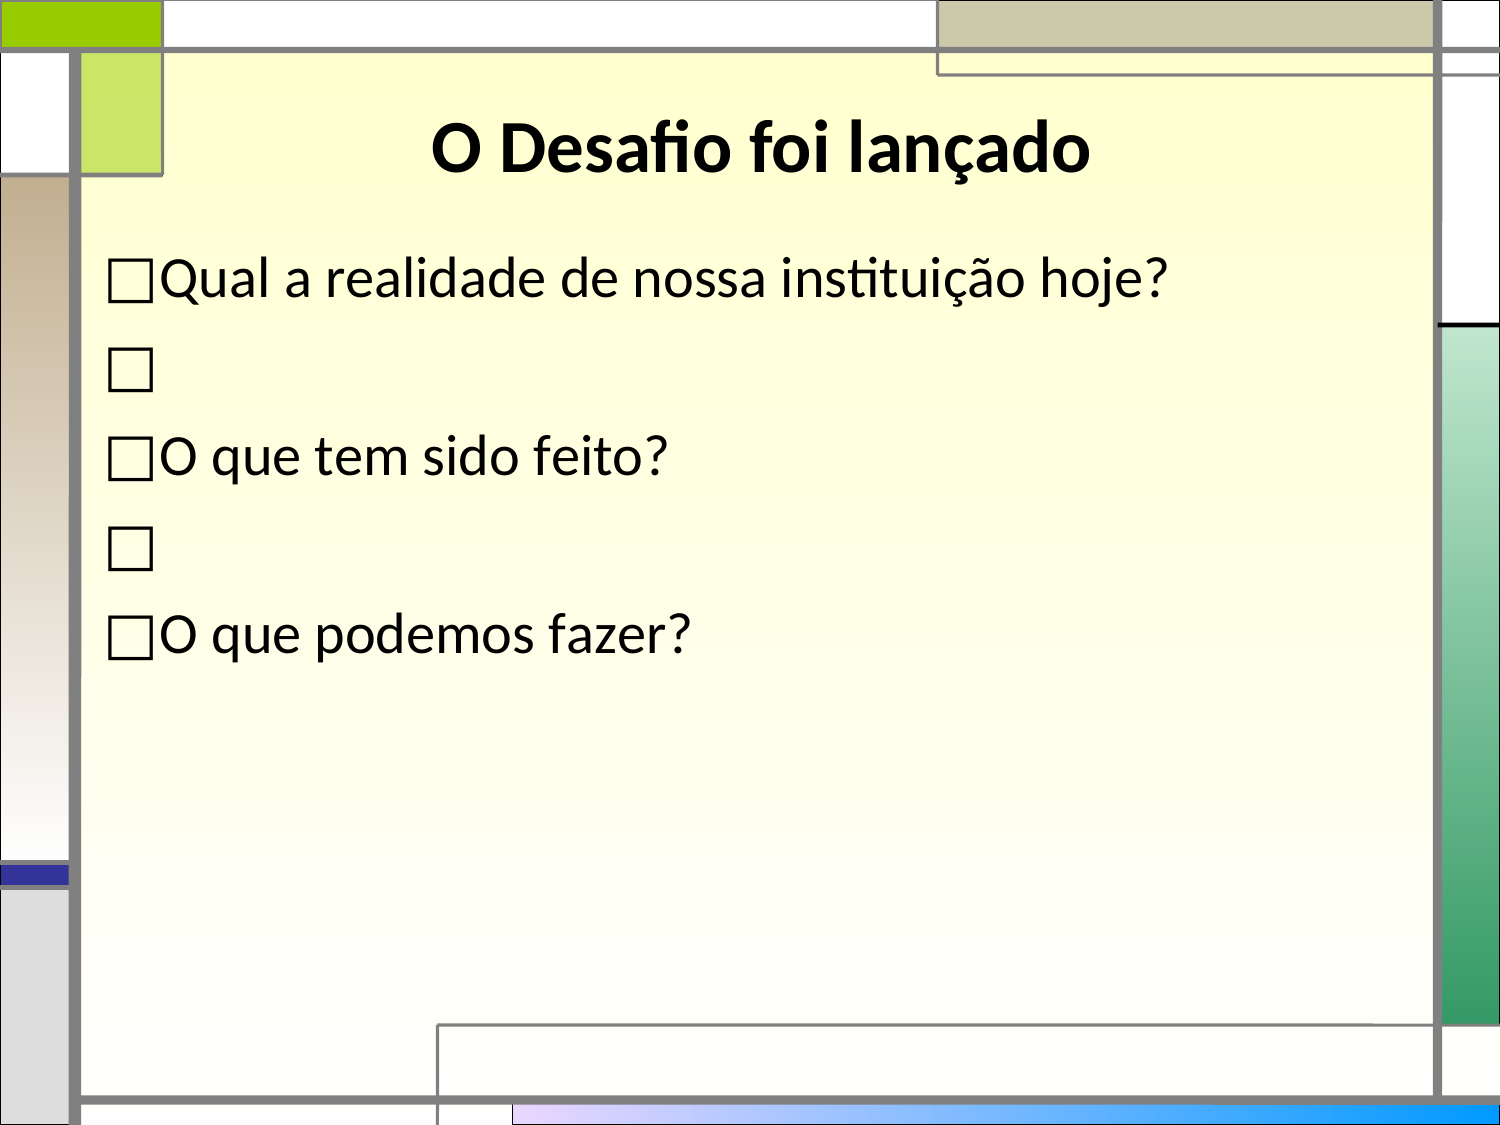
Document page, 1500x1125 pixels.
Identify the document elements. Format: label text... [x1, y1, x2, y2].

list Qual a realidade de nossa instituição hoje? O que tem sido feito? O que podemos fazer? [88, 231, 1439, 975]
text_box O Desafio foi lançado [194, 90, 1329, 197]
